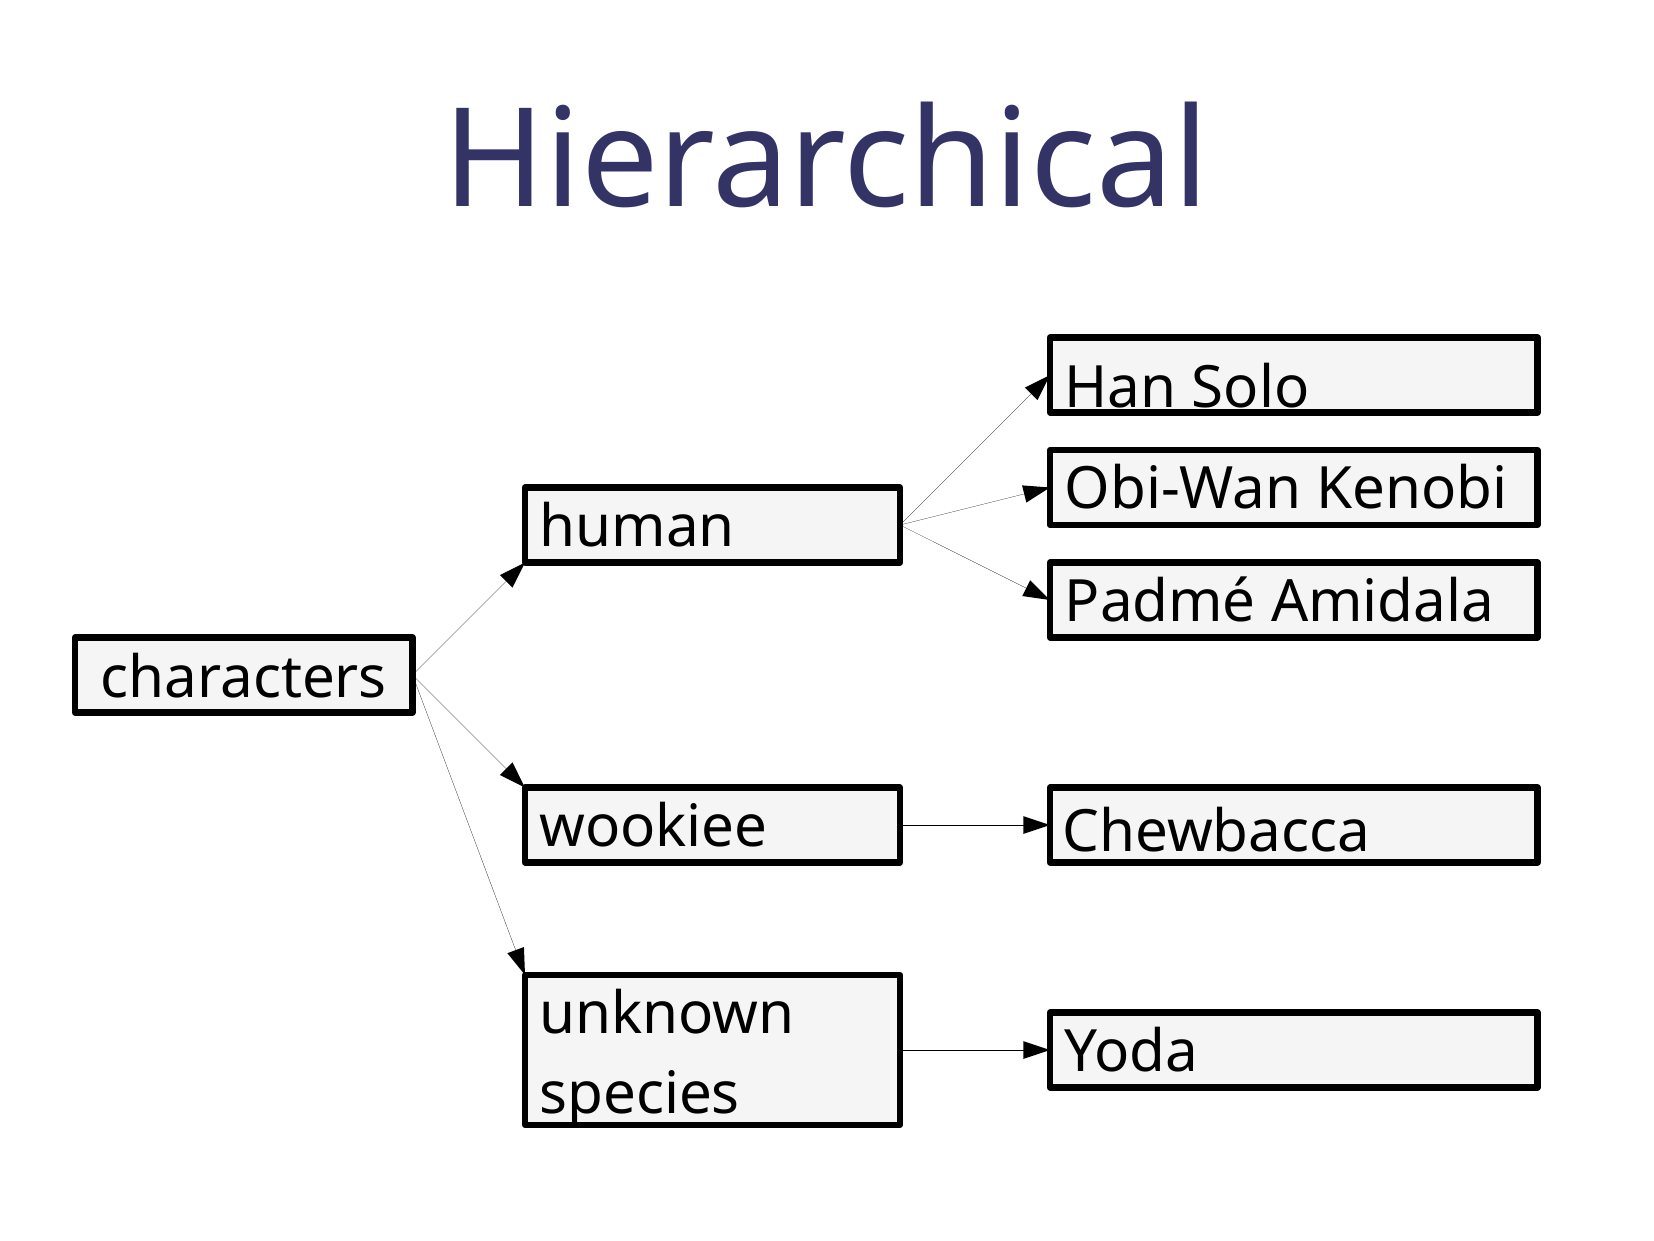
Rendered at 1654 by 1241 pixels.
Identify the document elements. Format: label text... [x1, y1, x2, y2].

title Hierarchical [82, 56, 1571, 250]
text_box [525, 1121, 572, 1126]
text_box characters [75, 637, 413, 713]
text_box [826, 787, 901, 863]
text_box [826, 487, 901, 563]
text_box unknown species [525, 964, 938, 1121]
text_box Chewbacca [1047, 782, 1536, 898]
text_box [577, 1121, 901, 1126]
text_box Obi-Wan Kenobi [1050, 439, 1565, 526]
text_box Han Solo [1050, 337, 1538, 424]
text_box Padmé Amidala [1050, 551, 1538, 638]
text_box Yoda [1050, 1001, 1538, 1088]
text_box human [525, 476, 826, 563]
text_box wookiee [525, 776, 826, 863]
